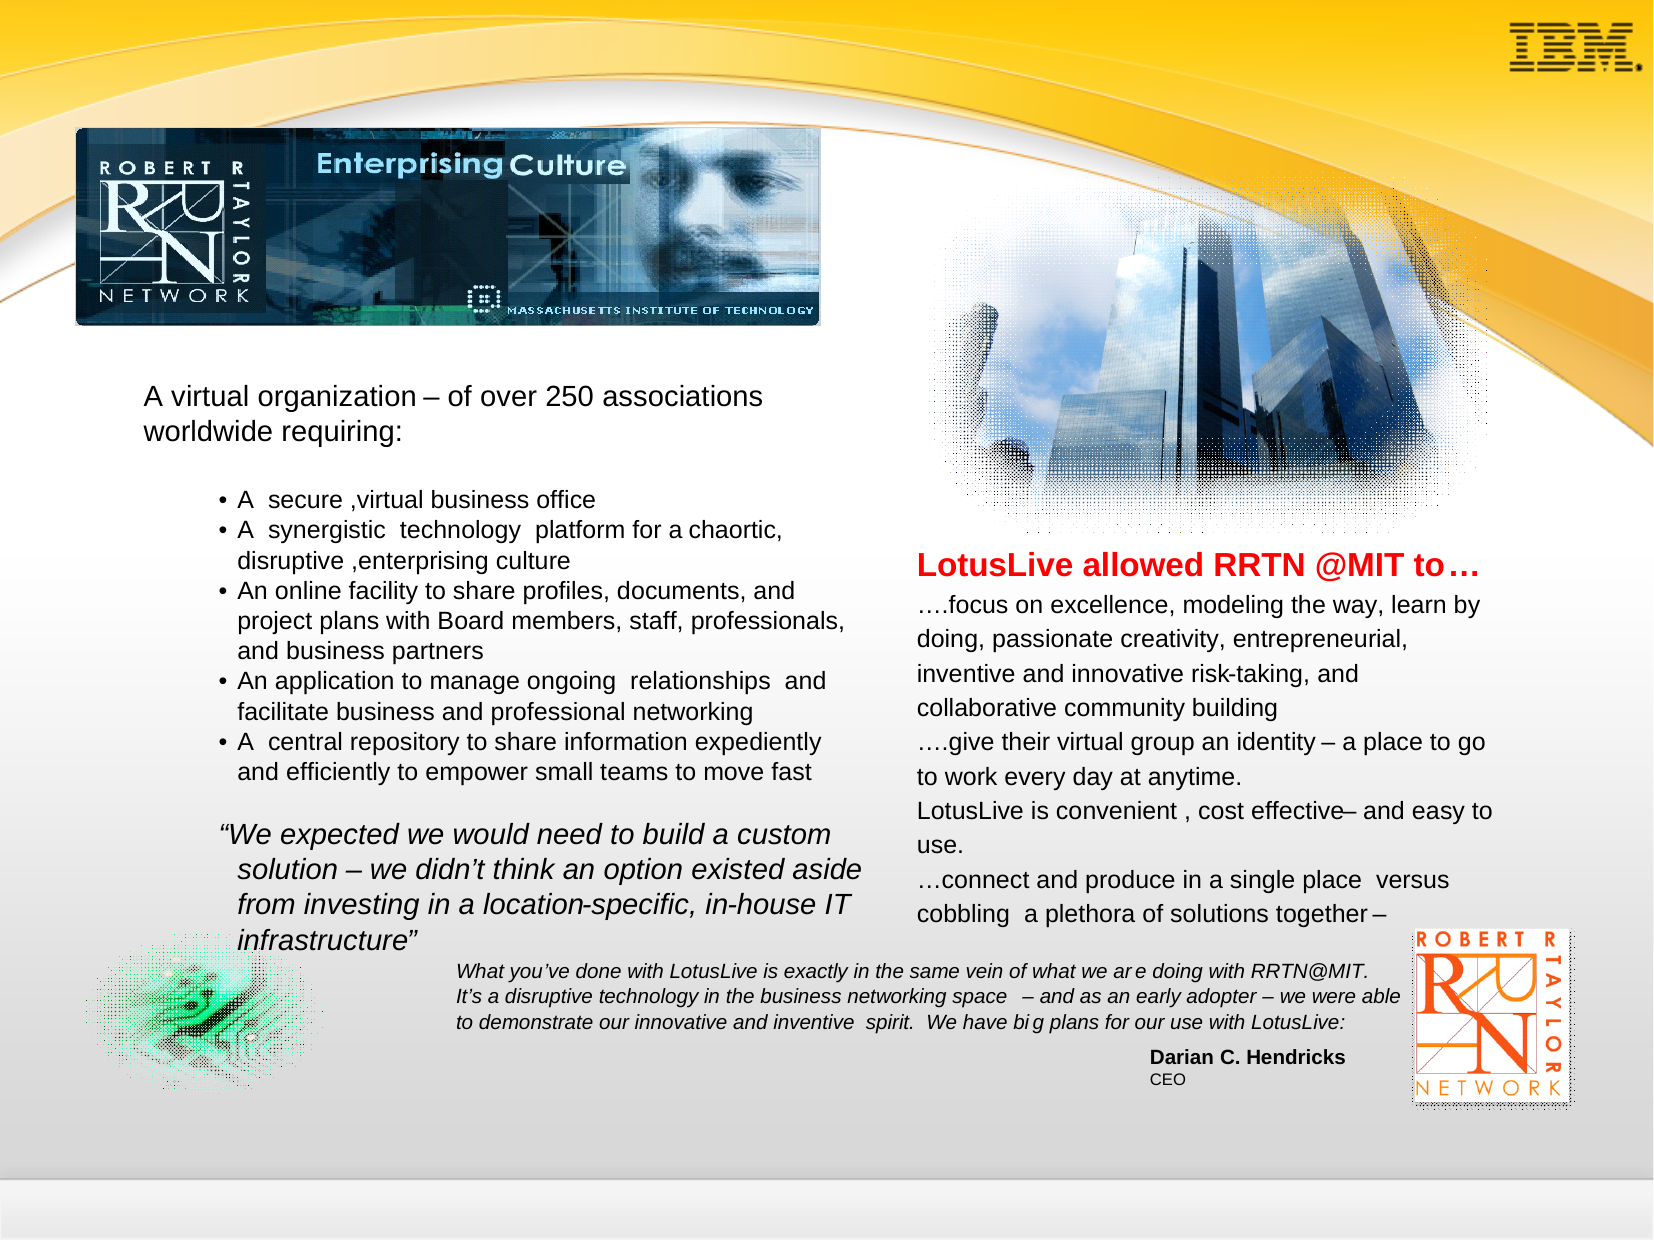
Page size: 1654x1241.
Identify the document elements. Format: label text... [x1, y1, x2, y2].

text_box … [916, 728, 941, 758]
text_box e doing with RRTN@MIT. [1135, 960, 1386, 986]
text_box ’ [544, 960, 548, 985]
text_box house IT [736, 888, 864, 925]
text_box facilitate business and professional networking [237, 697, 753, 727]
text_box • [218, 485, 229, 515]
text_box C. Hendricks [1220, 1045, 1347, 1072]
text_box What you [456, 960, 544, 985]
text_box infrastructure [237, 923, 407, 960]
text_box disruptive ,enterprising culture [237, 546, 571, 576]
text_box – [1022, 985, 1034, 1010]
text_box and efficiently to empower small teams to move fast [237, 757, 811, 787]
text_box we were able [1279, 985, 1409, 1011]
text_box ” [407, 923, 417, 960]
text_box chaortic [688, 516, 775, 546]
text_box solution [237, 853, 345, 888]
text_box , [775, 516, 791, 546]
text_box A secure ,virtual business office [237, 485, 603, 515]
text_box inventive and innovative risk [916, 659, 1228, 689]
text_box • [218, 667, 229, 697]
text_box … [916, 865, 941, 895]
text_box – [1342, 796, 1357, 826]
text_box use. [916, 831, 971, 861]
text_box ’ [467, 985, 471, 1010]
text_box An application to manage ongoing relationships and [237, 667, 832, 697]
picture [0, 0, 1654, 1240]
text_box – [1372, 899, 1387, 929]
text_box collaborative community building [916, 693, 1278, 723]
text_box doing, passionate creativity, entrepreneurial, [916, 624, 1421, 654]
text_box – [1321, 728, 1336, 758]
text_box cobbling a plethora of solutions together [916, 899, 1372, 929]
text_box - [1228, 659, 1236, 689]
text_box .give their virtual group an identity [941, 728, 1321, 758]
text_box Darian [1149, 1045, 1216, 1072]
text_box “ [218, 818, 228, 855]
text_box • [218, 516, 229, 546]
text_box • [218, 576, 229, 606]
text_box LotusLive is convenient , cost effective [916, 796, 1342, 826]
text_box and business partners [237, 636, 484, 666]
text_box … [916, 590, 941, 620]
text_box A central repository to share information expediently [237, 727, 828, 757]
text_box - [581, 888, 591, 925]
text_box and as an early adopter [1039, 985, 1262, 1010]
text_box It [456, 985, 467, 1010]
text_box .focus on excellence, modeling the way, learn by [941, 590, 1487, 620]
text_box – [345, 853, 364, 888]
text_box An online facility to share profiles, documents, and [237, 576, 802, 606]
text_box specific, in [591, 888, 727, 925]
text_box CEO [1149, 1070, 1187, 1093]
text_box ve done with LotusLive is exactly in the same vein of what we ar [548, 960, 1135, 986]
text_box ’ [470, 853, 476, 888]
text_box project plans with Board members, staff, professionals, [237, 606, 852, 636]
text_box s a disruptive technology in the business networking space [471, 985, 1022, 1010]
text_box – [423, 380, 441, 415]
text_box worldwide requiring: [143, 415, 405, 450]
text_box … [1447, 546, 1482, 587]
text_box t think an option existed aside [476, 853, 889, 890]
text_box - [727, 888, 736, 925]
text_box connect and produce in a single place versus [941, 865, 1456, 895]
text_box LotusLive allowed RRTN @MIT to [916, 546, 1447, 587]
text_box g plans for our use with LotusLive: [1032, 1010, 1352, 1036]
text_box – [1262, 985, 1274, 1010]
text_box and easy to [1363, 796, 1500, 826]
text_box to demonstrate our innovative and inventive spirit. We have bi [456, 1010, 1032, 1036]
text_box taking, and [1236, 659, 1373, 689]
text_box A virtual organization [143, 380, 423, 415]
text_box A synergistic technology platform for a [237, 516, 688, 546]
text_box • [218, 727, 229, 757]
text_box from investing in a location [237, 888, 581, 925]
text_box to work every day at anytime. [916, 762, 1244, 792]
text_box a place to go [1342, 728, 1494, 758]
text_box we didn [370, 853, 470, 888]
text_box We expected we would need to build a custom [228, 818, 868, 855]
text_box of over 250 associations [447, 380, 779, 415]
